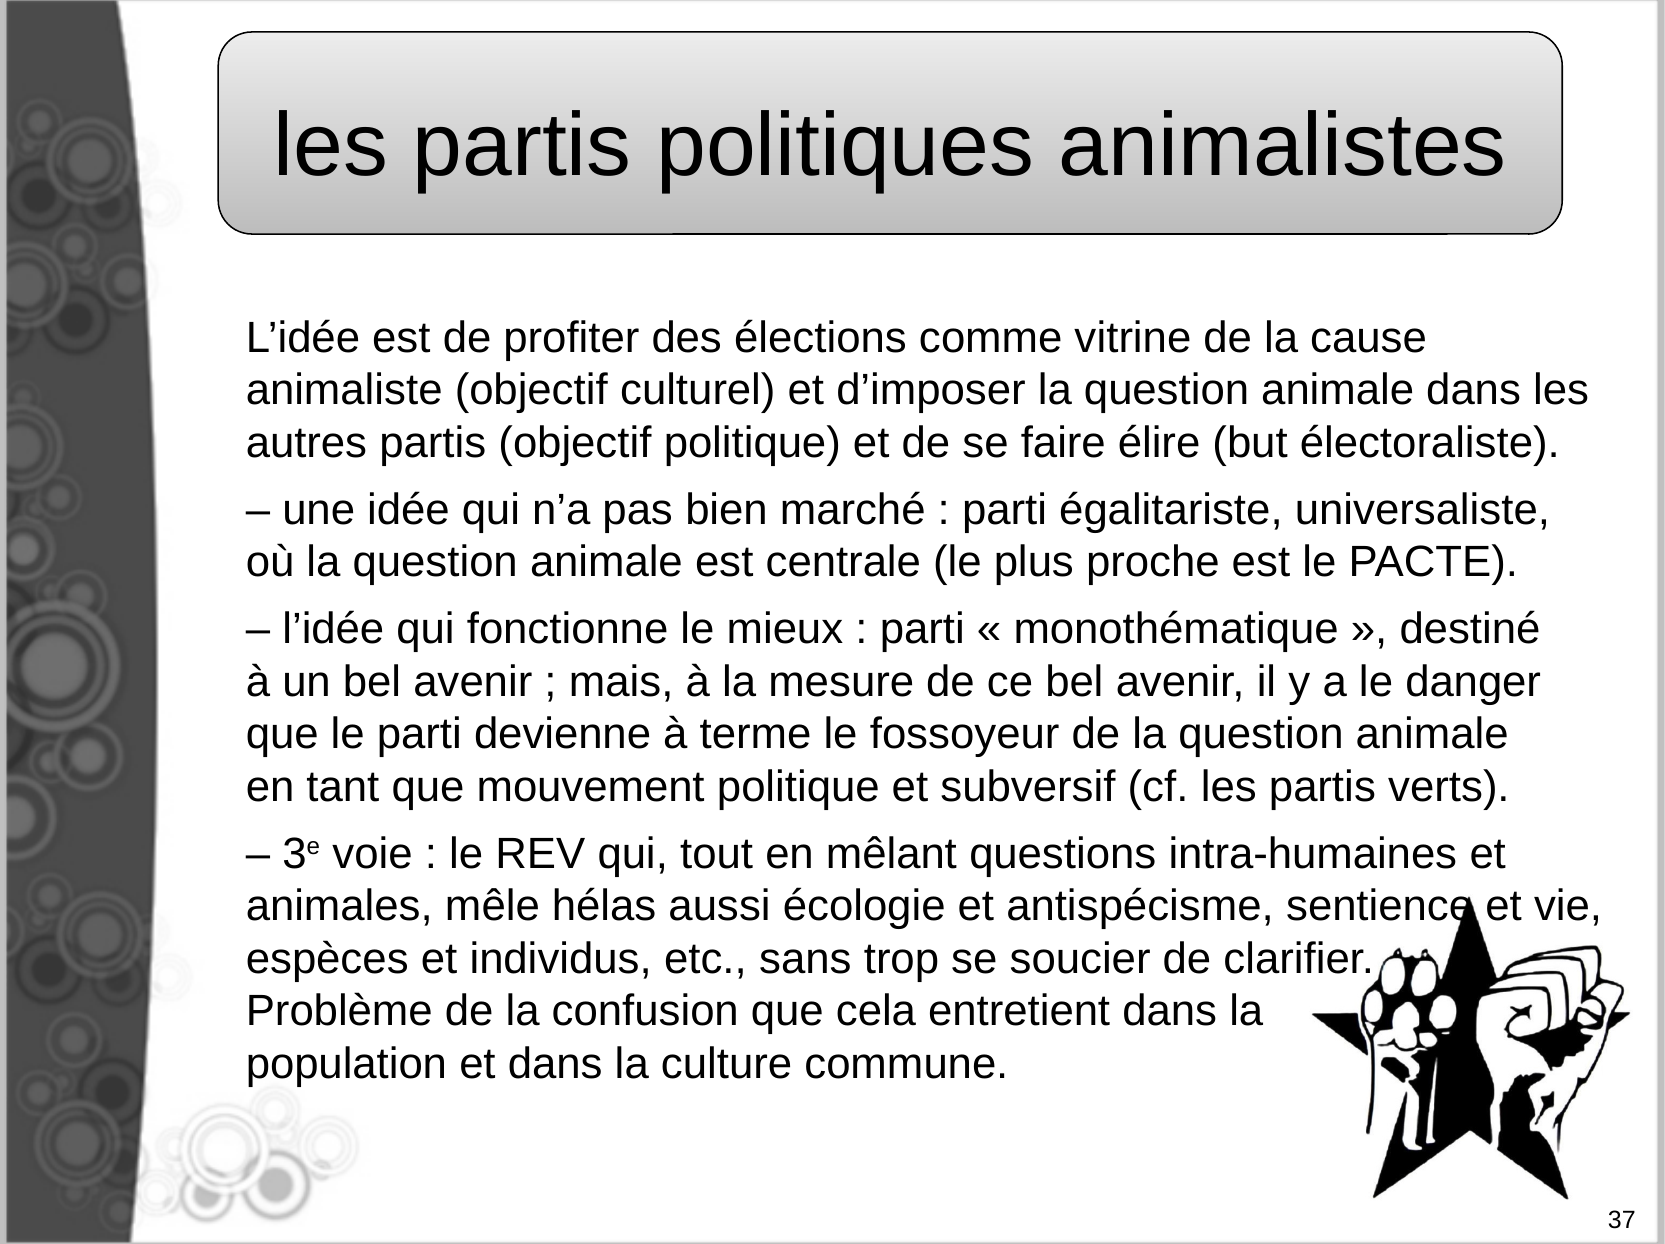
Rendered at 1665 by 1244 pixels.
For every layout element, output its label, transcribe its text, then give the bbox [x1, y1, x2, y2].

text_box 37 [1297, 1195, 1645, 1242]
picture [3, 0, 1662, 1244]
text_box les partis politiques animalistes [228, 78, 1553, 202]
text_box L’idée est de profiter des élections comme vitrine de la cause animaliste (objectif culturel) et d’imposer la question animale dans les autres partis (objectif politique) et de se faire élire (but électoraliste). – une idée qui n’a pas bien marché : parti égalitariste, universaliste, où la question animale est centrale (le plus proche est le PACTE). – l’idée qui fonctionne le mieux : parti « monothématique », destiné à un bel avenir ; mais, à la mesure de ce bel avenir, il y a le danger que le parti devienne à terme le fossoyeur de la question animale en tant que mouvement politique et subversif (cf. les partis verts). – 3e voie : le REV qui, tout en mêlant questions intra-humaines et animales, mêle hélas aussi écologie et antispécisme, sentience et vie, espèces et individus, etc., sans trop se soucier de clarifier. Problème de la confusion que cela entretient dans la population et dans la culture commune. [237, 300, 1625, 1096]
text_box [218, 31, 1563, 235]
